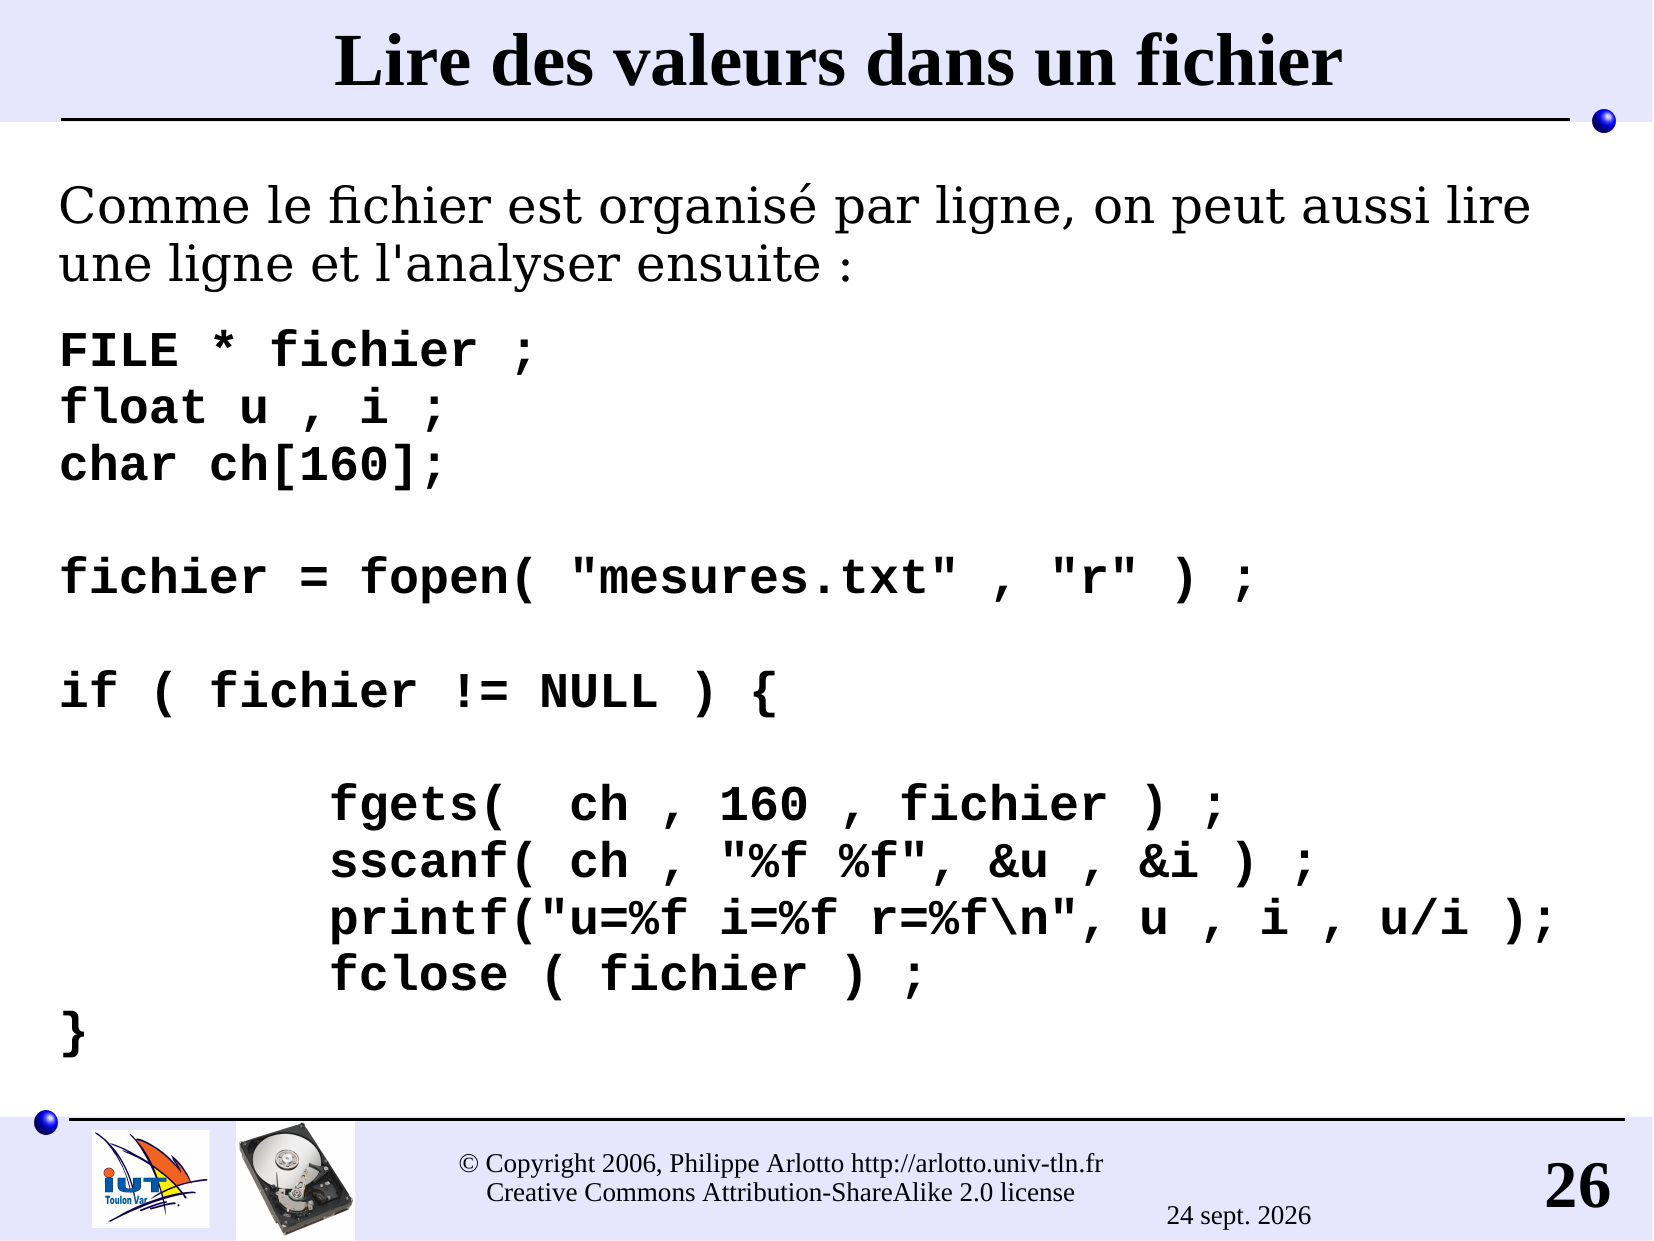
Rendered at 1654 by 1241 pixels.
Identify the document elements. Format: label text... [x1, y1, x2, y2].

text_box FILE * fichier ; float u , i ; char ch[160]; fichier = fopen( "mesures.txt" , "r" ) ; if ( fichier != NULL ) { fgets( ch , 160 , fichier ) ; sscanf( ch , "%f %f", &u , &i ) ; printf("u=%f i=%f r=%f\n", u , i , u/i ); fclose ( fichier ) ; } [59, 324, 1590, 1082]
text_box Comme le fichier est organisé par ligne, on peut aussi lire une ligne et l'analyser ensuite : [59, 177, 1535, 324]
title Lire des valeurs dans un fichier [95, 11, 1585, 110]
picture [236, 1121, 355, 1241]
